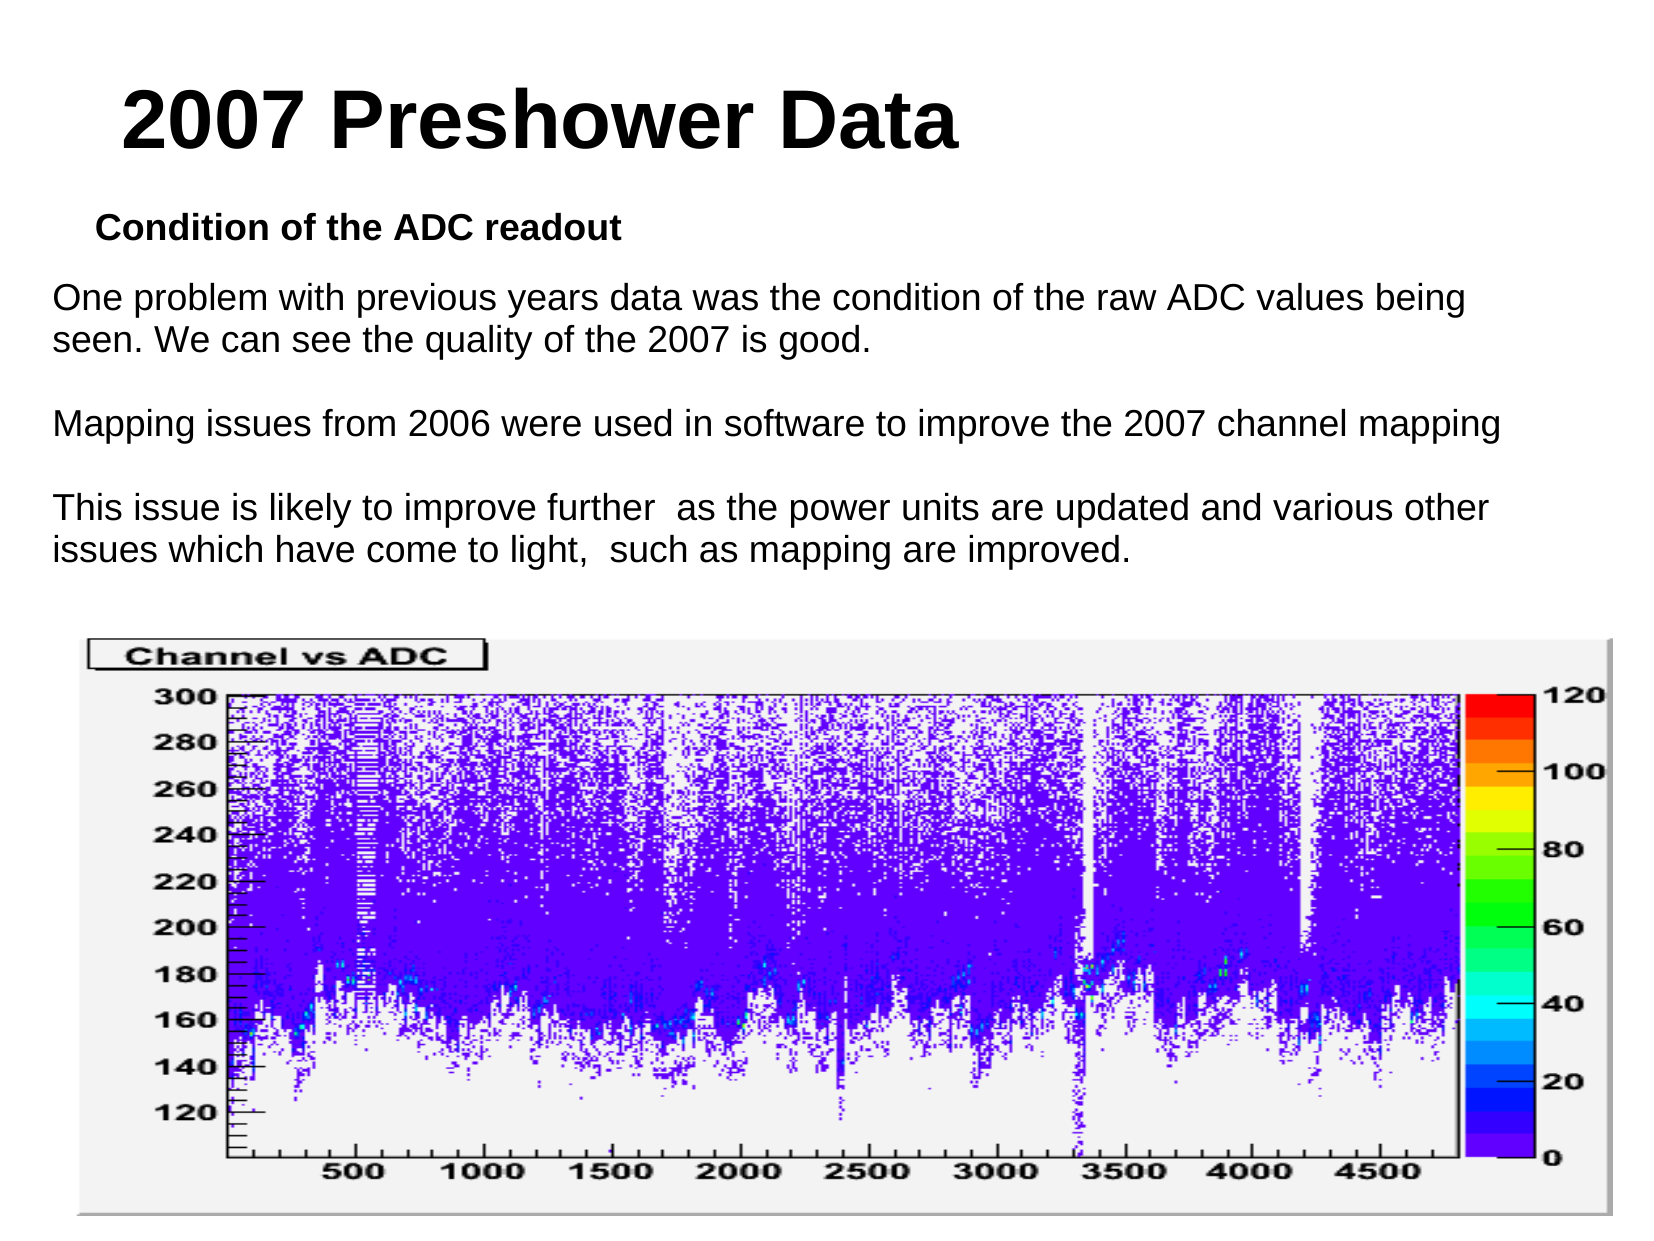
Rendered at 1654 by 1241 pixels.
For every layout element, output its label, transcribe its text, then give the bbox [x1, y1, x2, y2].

text_box One problem with previous years data was the condition of the raw ADC values being seen. We can see the quality of the 2007 is good. Mapping issues from 2006 were used in software to improve the 2007 channel mapping This issue is likely to improve further as the power units are updated and various other issues which have come to light, such as mapping are improved. [37, 268, 1613, 609]
text_box 2007 Preshower Data [106, 65, 974, 188]
picture [75, 637, 1613, 1216]
text_box Condition of the ADC readout [80, 199, 638, 263]
